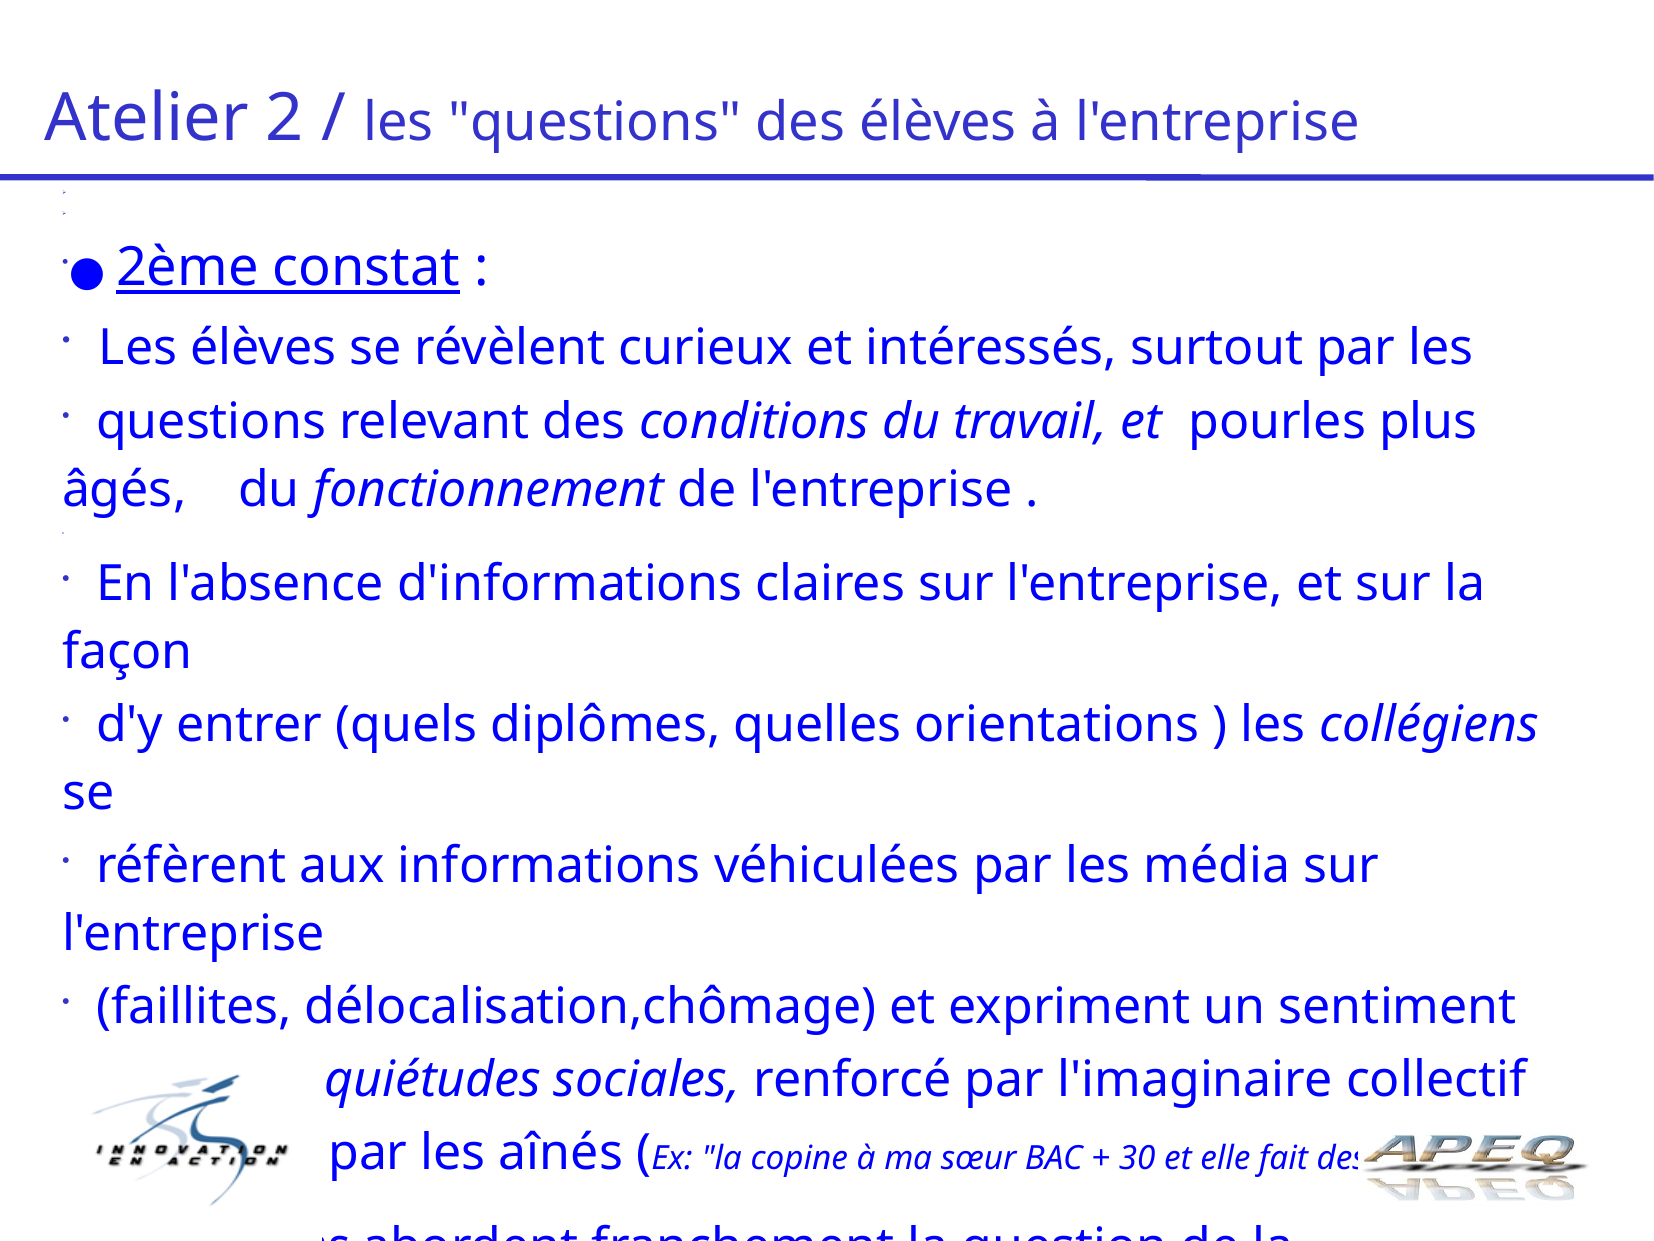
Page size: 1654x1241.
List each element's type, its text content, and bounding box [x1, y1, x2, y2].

text_box Atelier 2 / les "questions" des élèves à l'entreprise [29, 0, 1595, 119]
text_box ● 2ème constat : Les élèves se révèlent curieux et intéressés, surtout par les questions relevant des conditions du travail, et pourles plus âgés, du fonctionnement de l'entreprise . En l'absence d'informations claires sur l'entreprise, et sur la façon d'y entrer (quels diplômes, quelles orientations ) les collégiens se réfèrent aux informations véhiculées par les média sur l'entreprise (faillites, délocalisation,chômage) et expriment un sentiment diffus d'inquiétudes sociales, renforcé par l'imaginaire collectif alimenté par les aînés (Ex: "la copine à ma sœur BAC + 30 et elle fait des ménages.") Leslycéens abordent franchement la question de la discrimination [47, 181, 1577, 1146]
picture [29, 1033, 322, 1241]
picture [1334, 1122, 1595, 1219]
